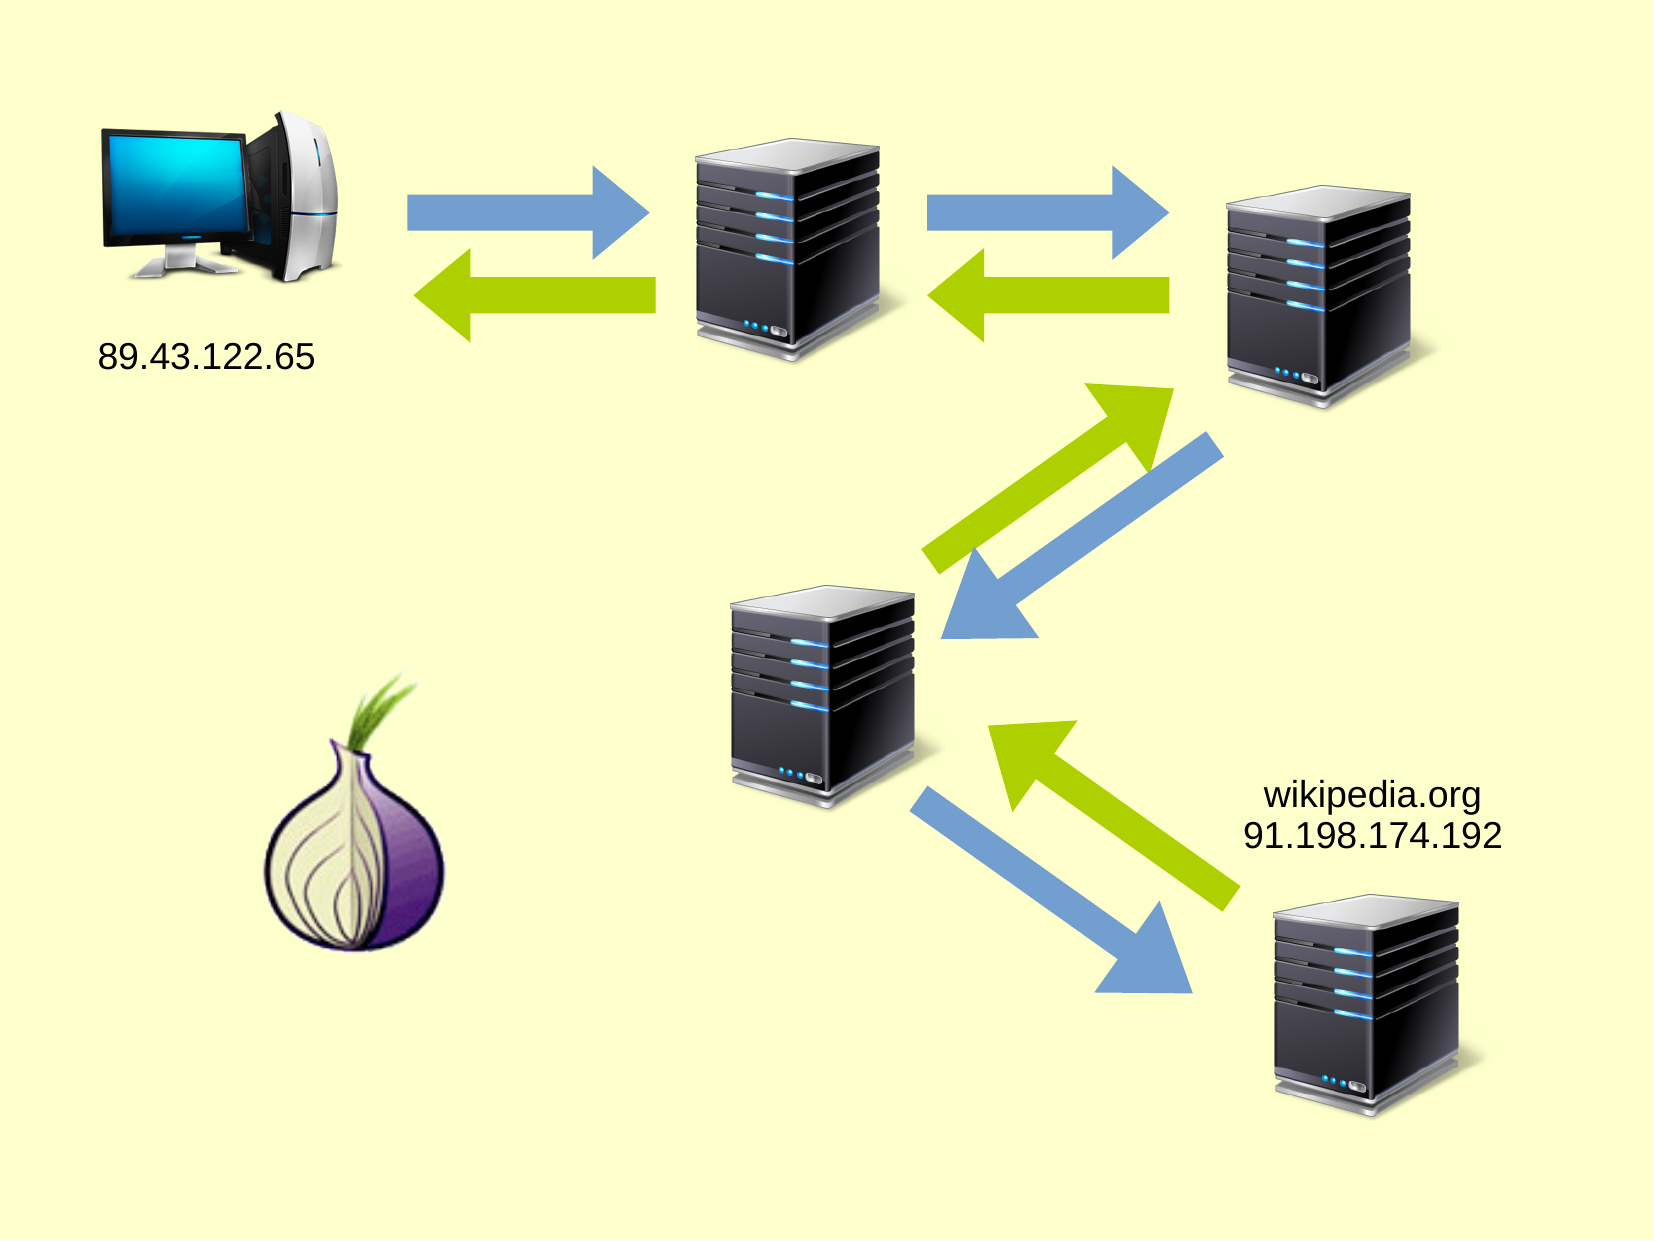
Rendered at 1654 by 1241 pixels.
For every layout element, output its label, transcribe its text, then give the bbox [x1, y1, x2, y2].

text_box [927, 165, 1170, 260]
text_box [927, 248, 1170, 343]
picture [708, 566, 957, 814]
text_box 89.43.122.65 [82, 328, 363, 390]
text_box wikipedia.org 91.198.174.192 [1228, 765, 1556, 874]
text_box [987, 720, 1241, 912]
text_box [407, 165, 650, 260]
picture [673, 119, 922, 367]
text_box [413, 248, 656, 343]
text_box [921, 383, 1225, 640]
picture [1204, 166, 1453, 414]
picture [259, 661, 449, 957]
picture [94, 72, 343, 319]
picture [1251, 875, 1501, 1123]
text_box [913, 806, 1193, 994]
